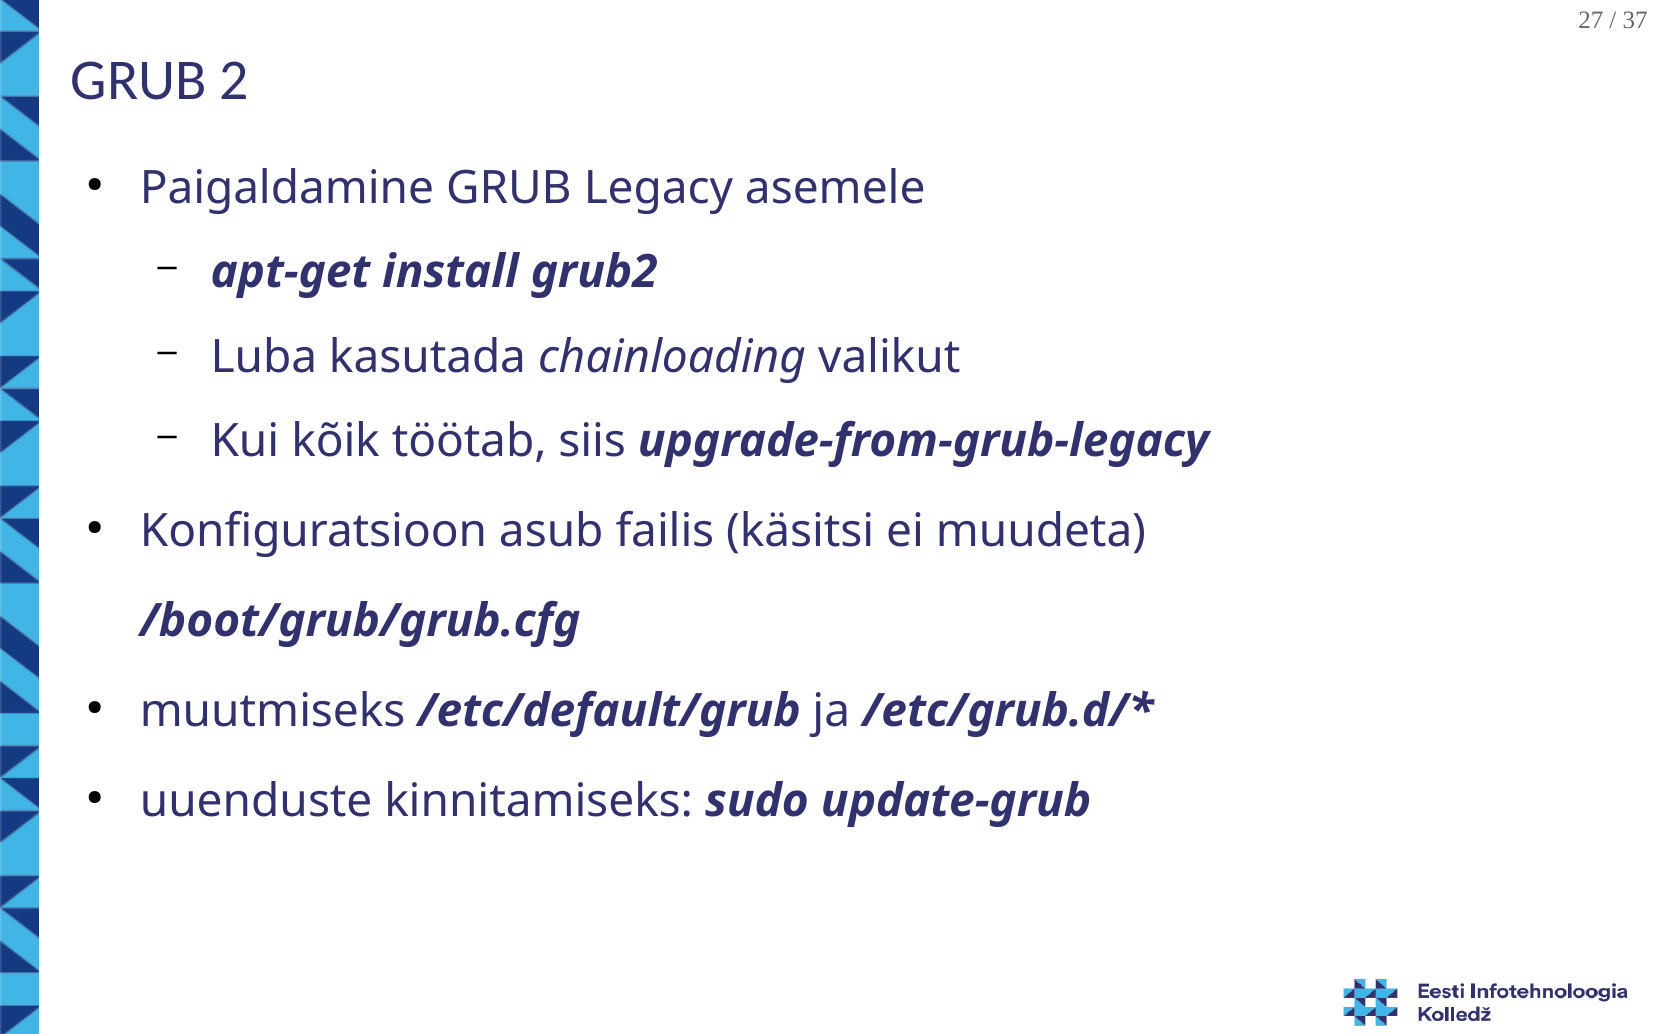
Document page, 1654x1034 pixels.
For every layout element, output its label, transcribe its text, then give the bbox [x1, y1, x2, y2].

list Paigaldamine GRUB Legacy asemele apt-get install grub2 Luba kasutada chainloading valikut Kui kõik töötab, siis upgrade-from-grub-legacy Konfiguratsioon asub failis (käsitsi ei muudeta) /boot/grub/grub.cfg muutmiseks /etc/default/grub ja /etc/grub.d/* uuenduste kinnitamiseks: sudo update-grub [68, 153, 1630, 957]
title GRUB 2 [70, 41, 1630, 130]
